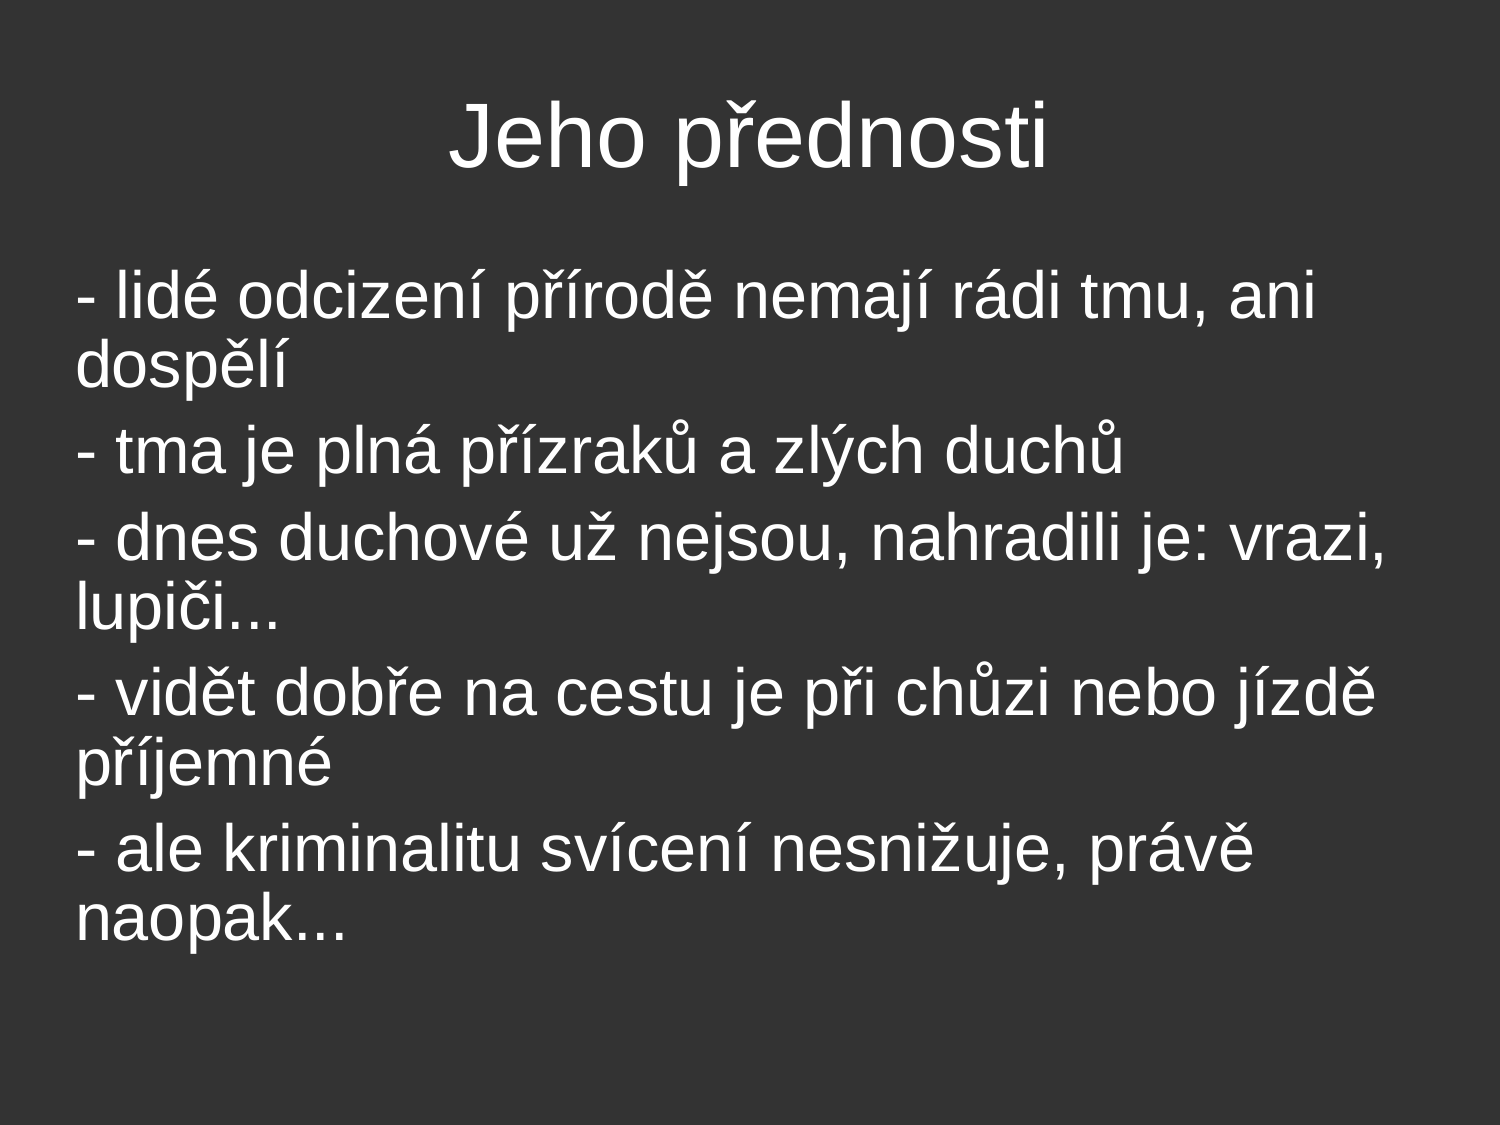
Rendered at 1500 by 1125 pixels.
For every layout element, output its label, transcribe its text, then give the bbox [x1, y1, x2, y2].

list - lidé odcizení přírodě nemají rádi tmu, ani dospělí - tma je plná přízraků a zlých duchů - dnes duchové už nejsou, nahradili je: vrazi, lupiči... - vidět dobře na cestu je při chůzi nebo jízdě příjemné - ale kriminalitu svícení nesnižuje, právě naopak... [75, 262, 1425, 1005]
title Jeho přednosti [75, 21, 1425, 257]
